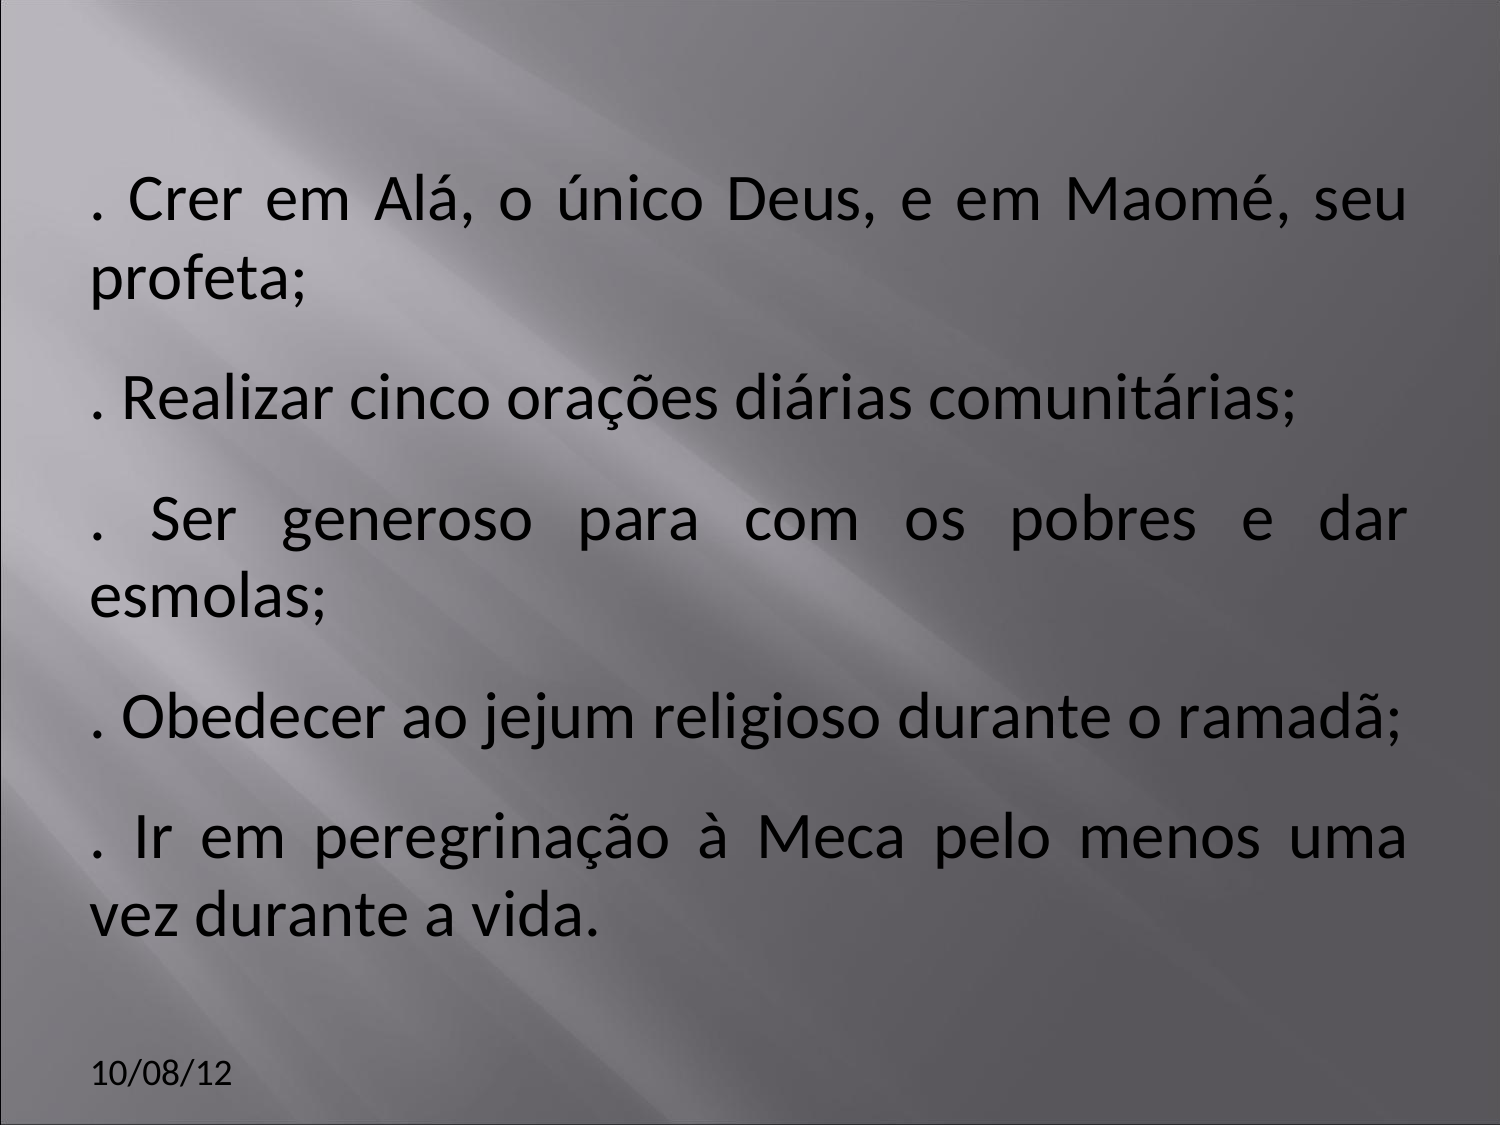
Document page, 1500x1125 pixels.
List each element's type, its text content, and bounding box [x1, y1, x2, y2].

text_box . Crer em Alá, o único Deus, e em Maomé, seu profeta; . Realizar cinco orações diárias comunitárias; . Ser generoso para com os pobres e dar esmolas; . Obedecer ao jejum religioso durante o ramadã; . Ir em peregrinação à Meca pelo menos uma vez durante a vida. [75, 148, 1426, 1024]
text_box 10/08/12 [75, 1042, 425, 1125]
picture [0, 0, 1500, 1125]
